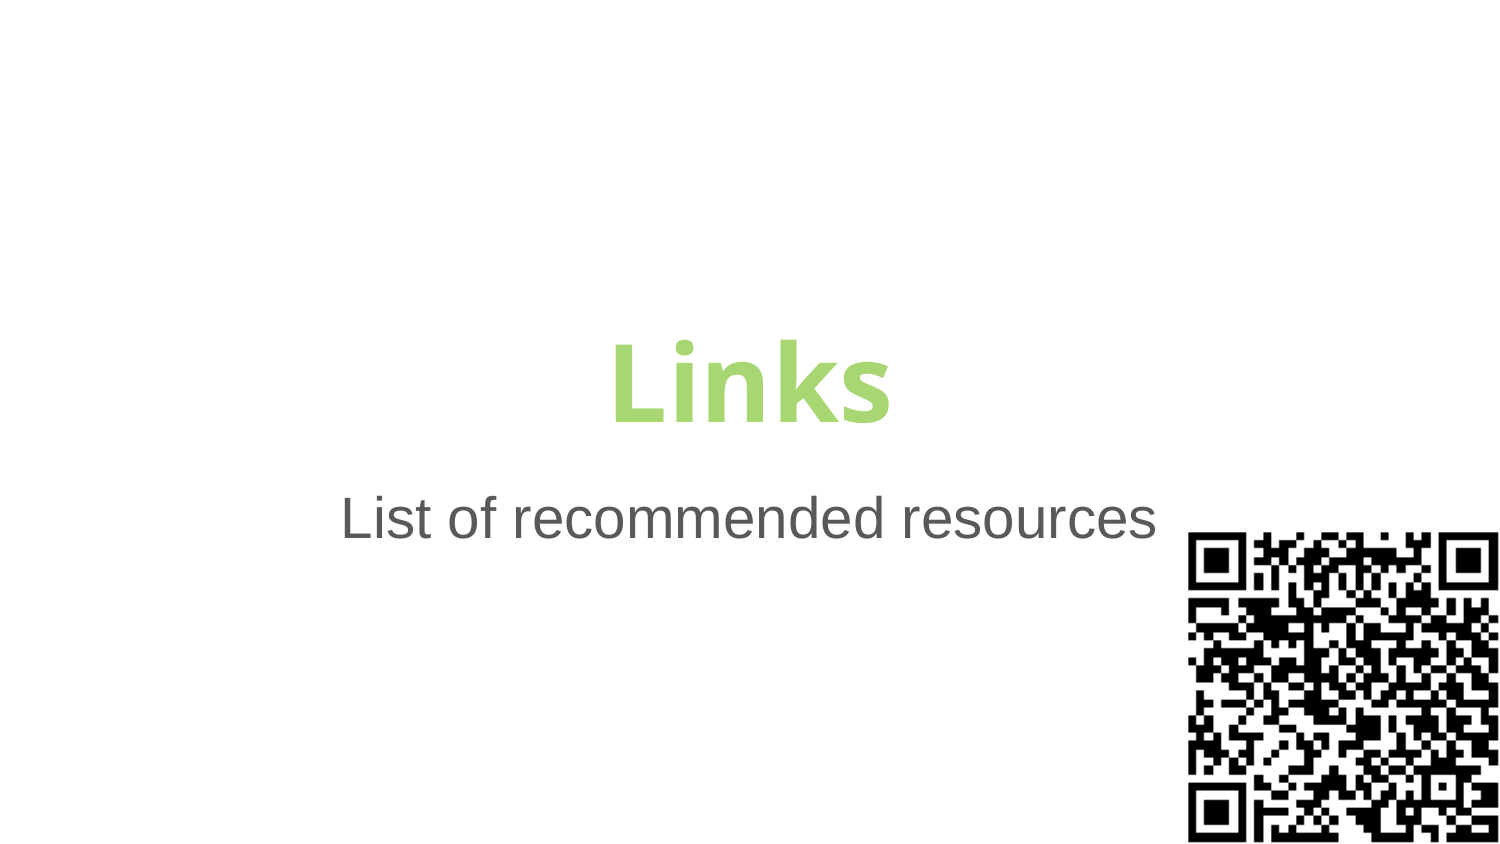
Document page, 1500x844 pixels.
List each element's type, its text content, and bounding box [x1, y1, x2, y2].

title Links [51, 122, 1449, 459]
picture [1187, 531, 1500, 844]
subtitle List of recommended resources [51, 464, 1449, 595]
